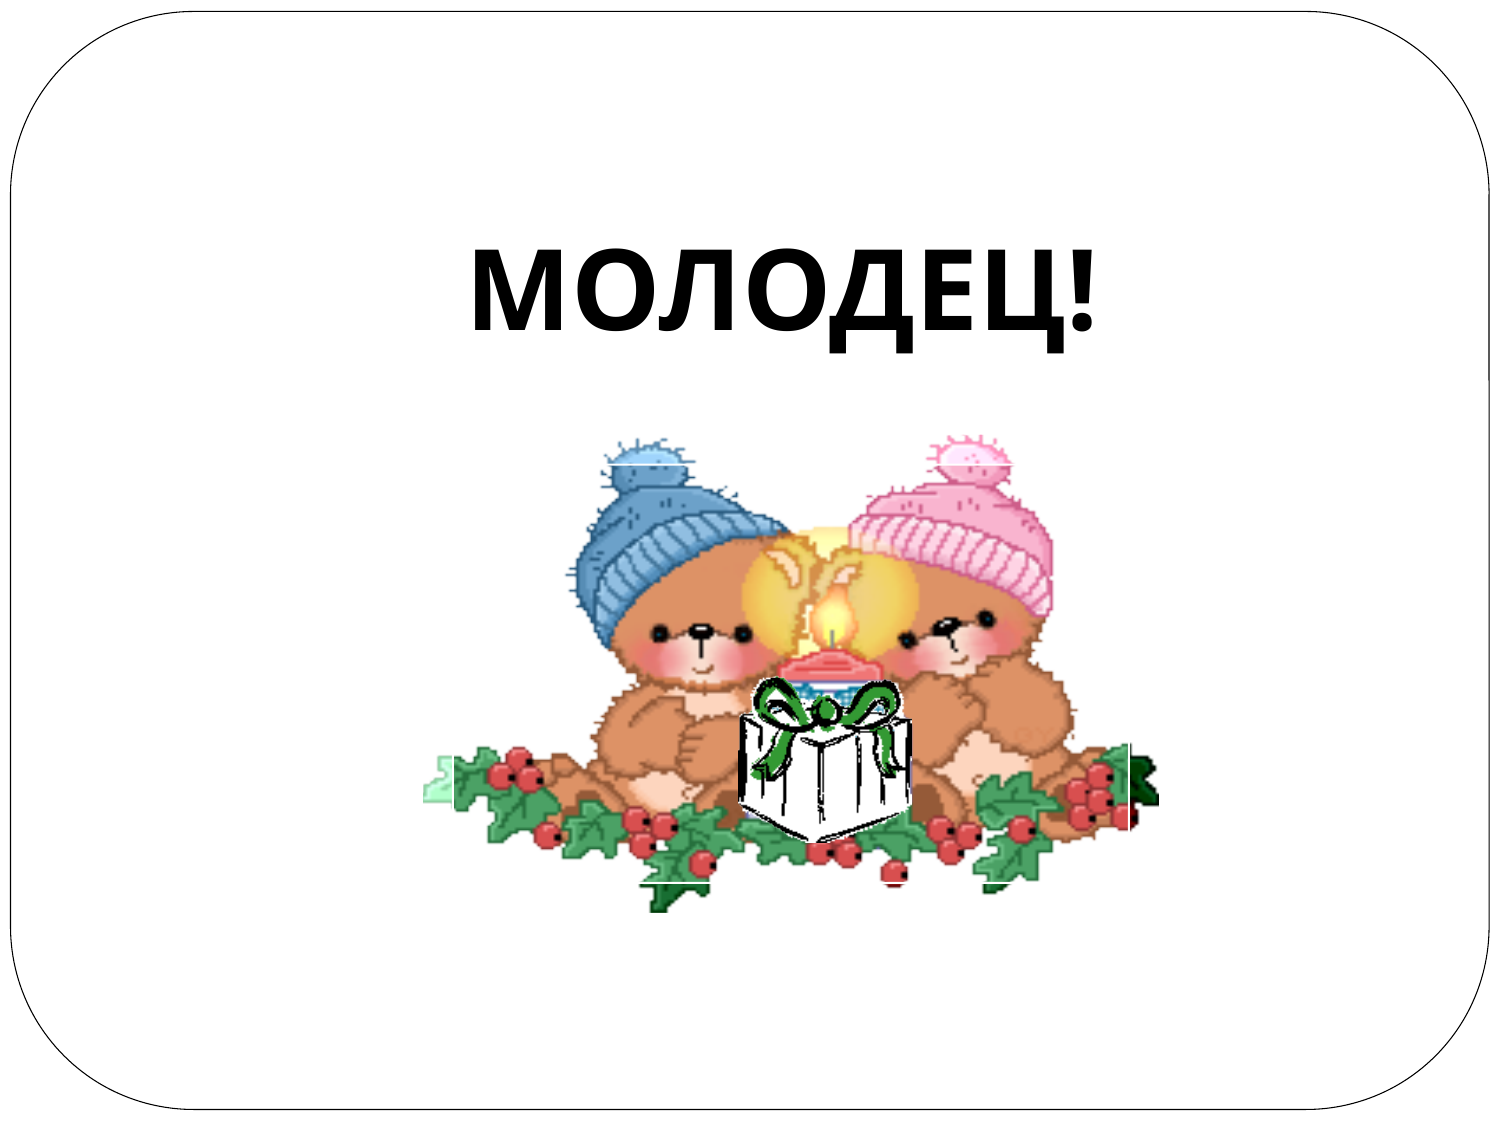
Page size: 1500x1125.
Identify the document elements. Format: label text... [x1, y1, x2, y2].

text_box МОЛОДЕЦ! [339, 210, 1225, 361]
text_box [423, 433, 1161, 914]
picture [738, 667, 912, 843]
